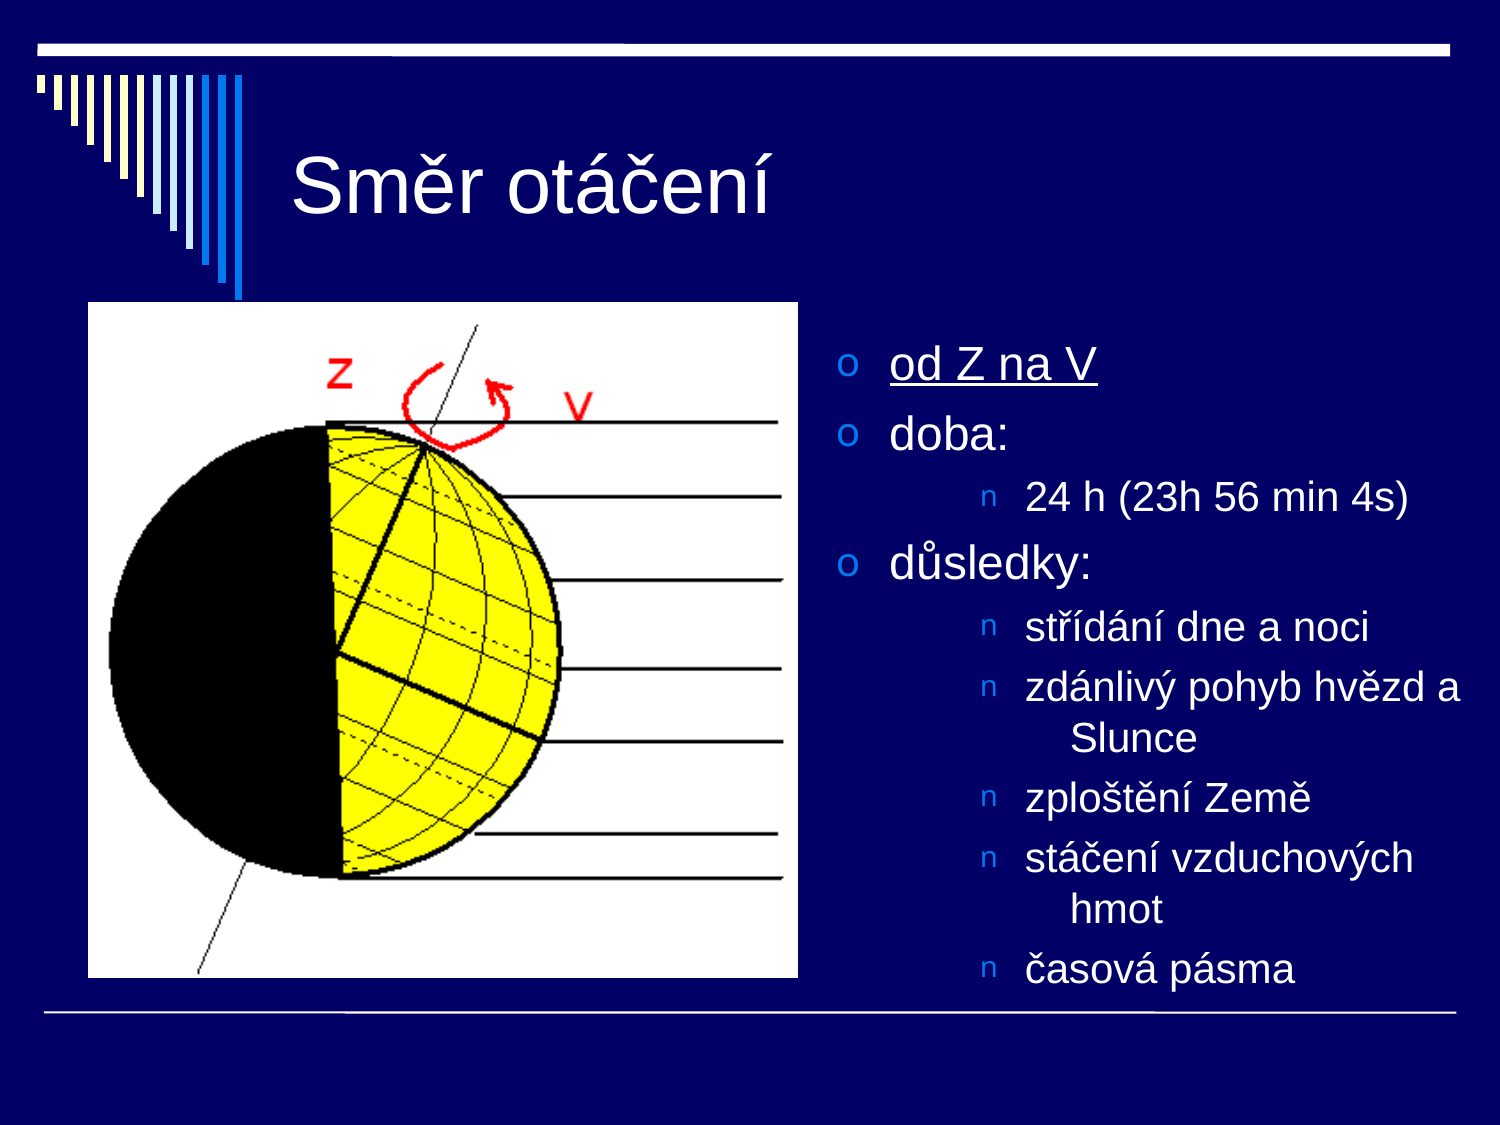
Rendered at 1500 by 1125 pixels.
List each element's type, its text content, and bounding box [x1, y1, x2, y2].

list od Z na V doba: 24 h (23h 56 min 4s) důsledky: střídání dne a noci zdánlivý pohyb hvězd a Slunce zploštění Země stáčení vzduchových hmot časová pásma [820, 324, 1500, 1000]
chart [88, 302, 798, 978]
title Směr otáčení [275, 75, 1426, 288]
